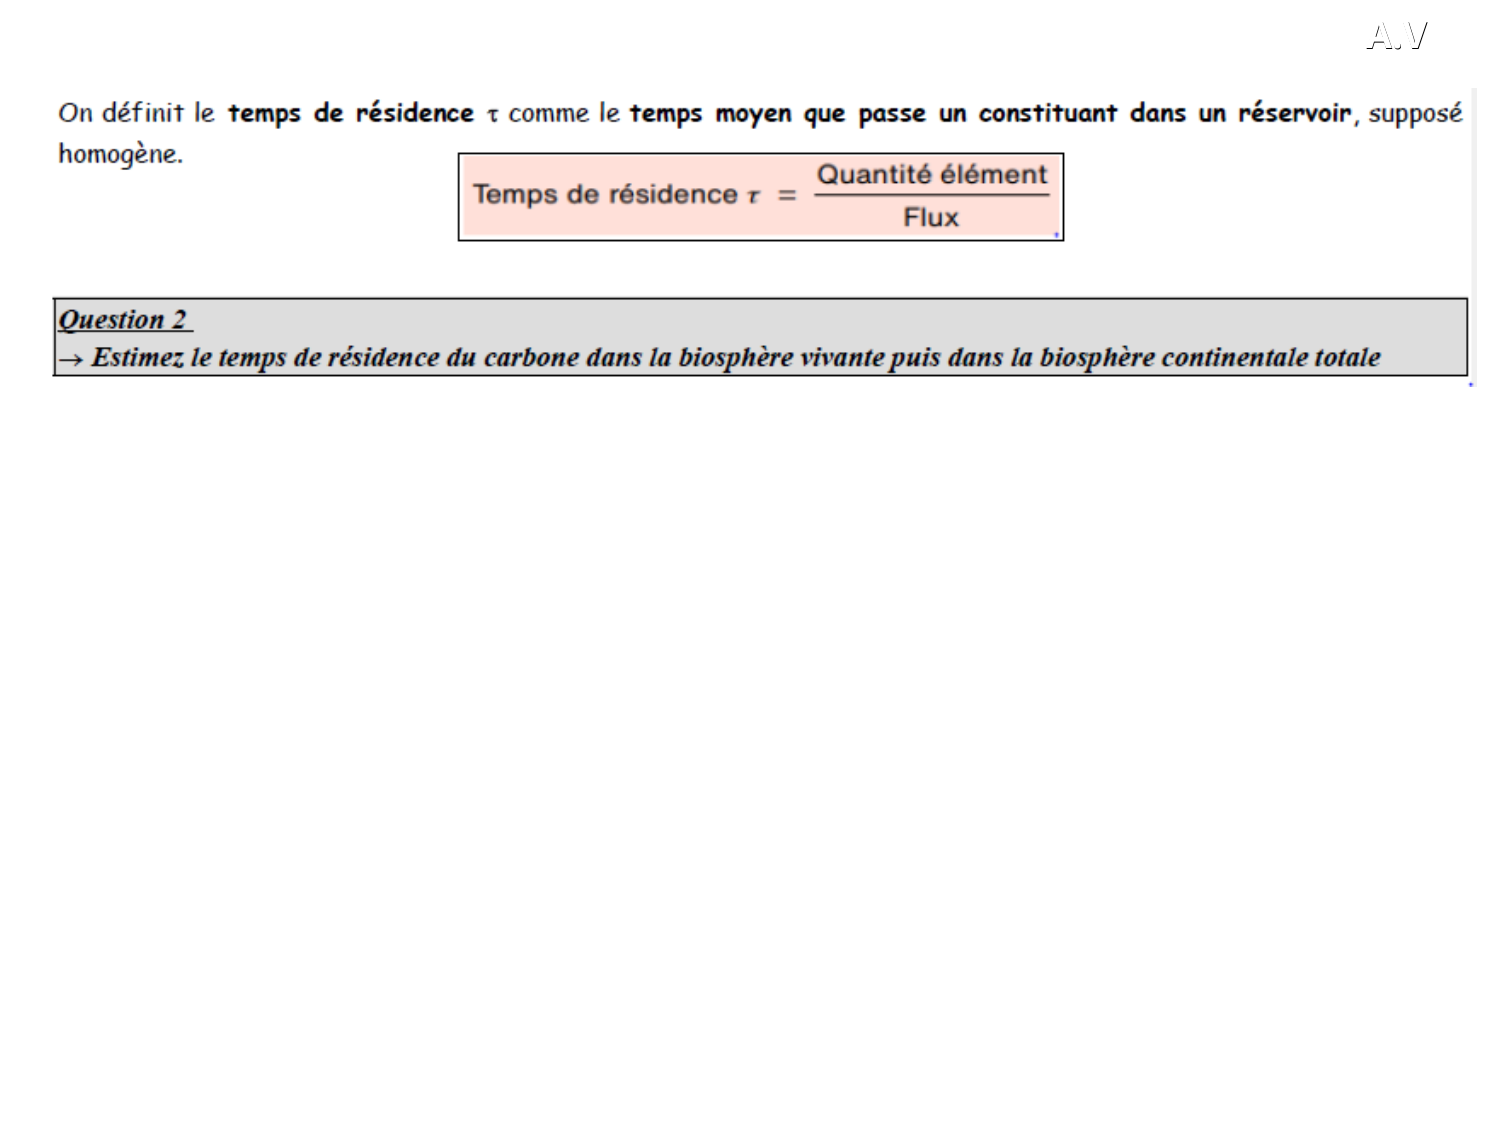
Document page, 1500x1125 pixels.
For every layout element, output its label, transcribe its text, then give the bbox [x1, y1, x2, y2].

text_box A.V [1351, 3, 1476, 65]
picture [34, 88, 1477, 387]
